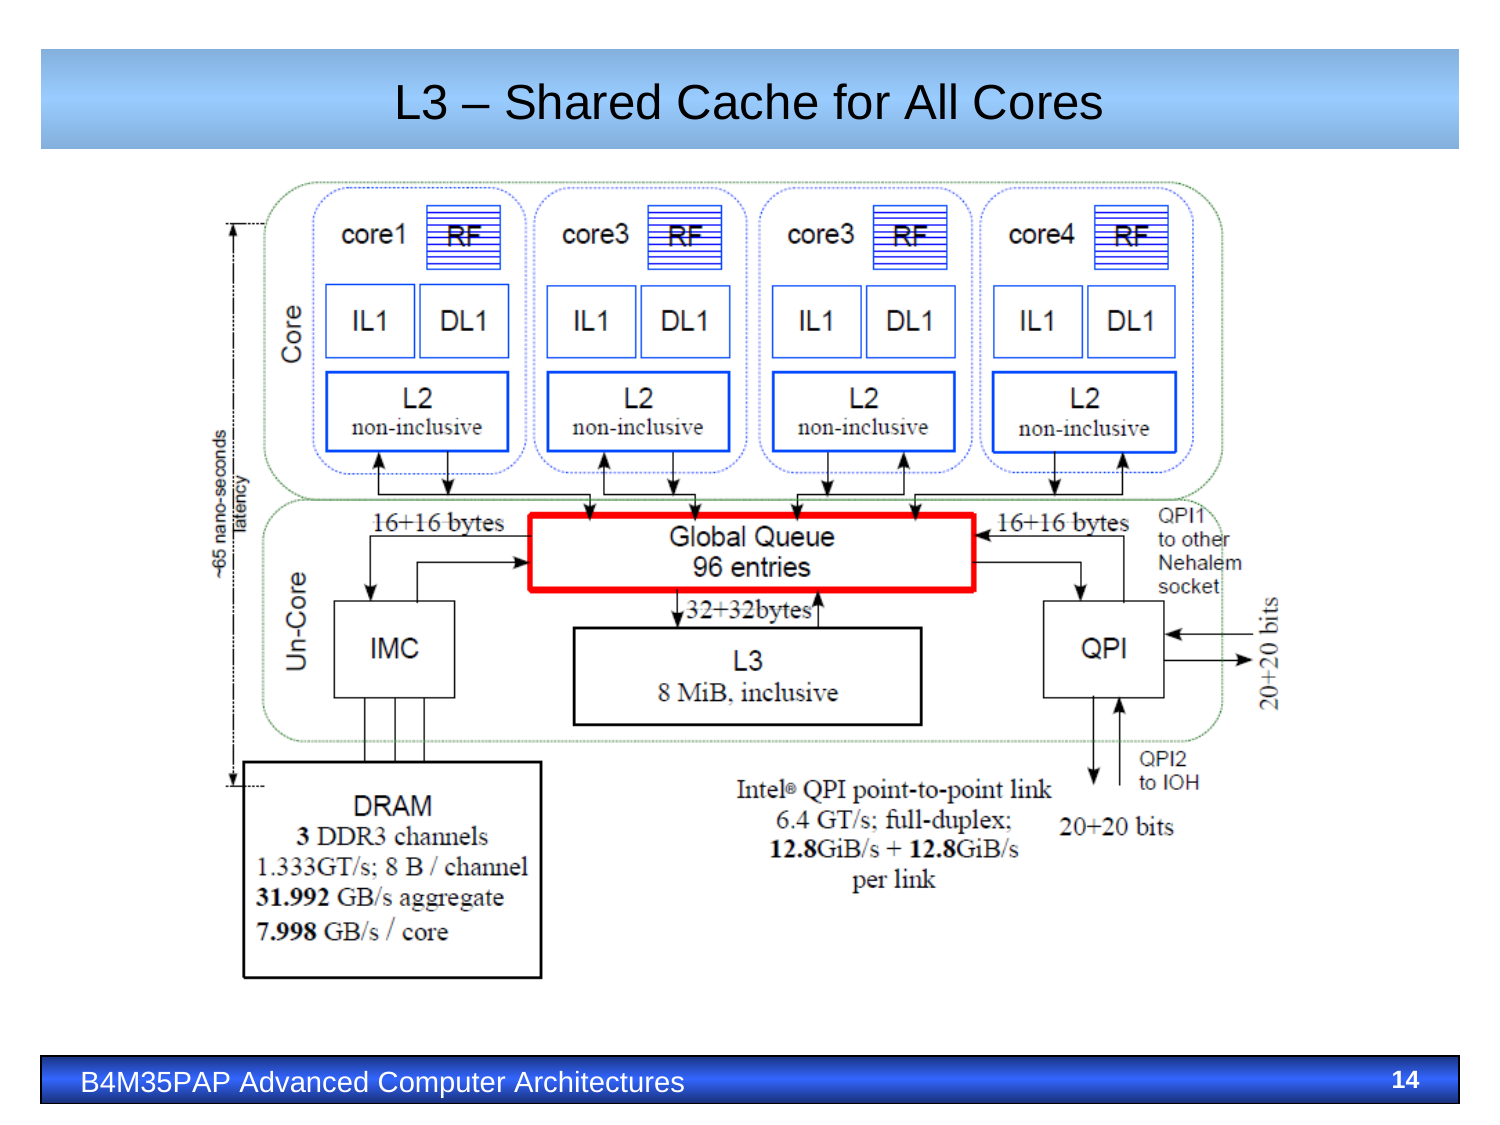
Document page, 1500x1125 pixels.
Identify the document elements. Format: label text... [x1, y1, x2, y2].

title L3 – Shared Cache for All Cores [41, 49, 1459, 149]
picture [190, 172, 1310, 1000]
